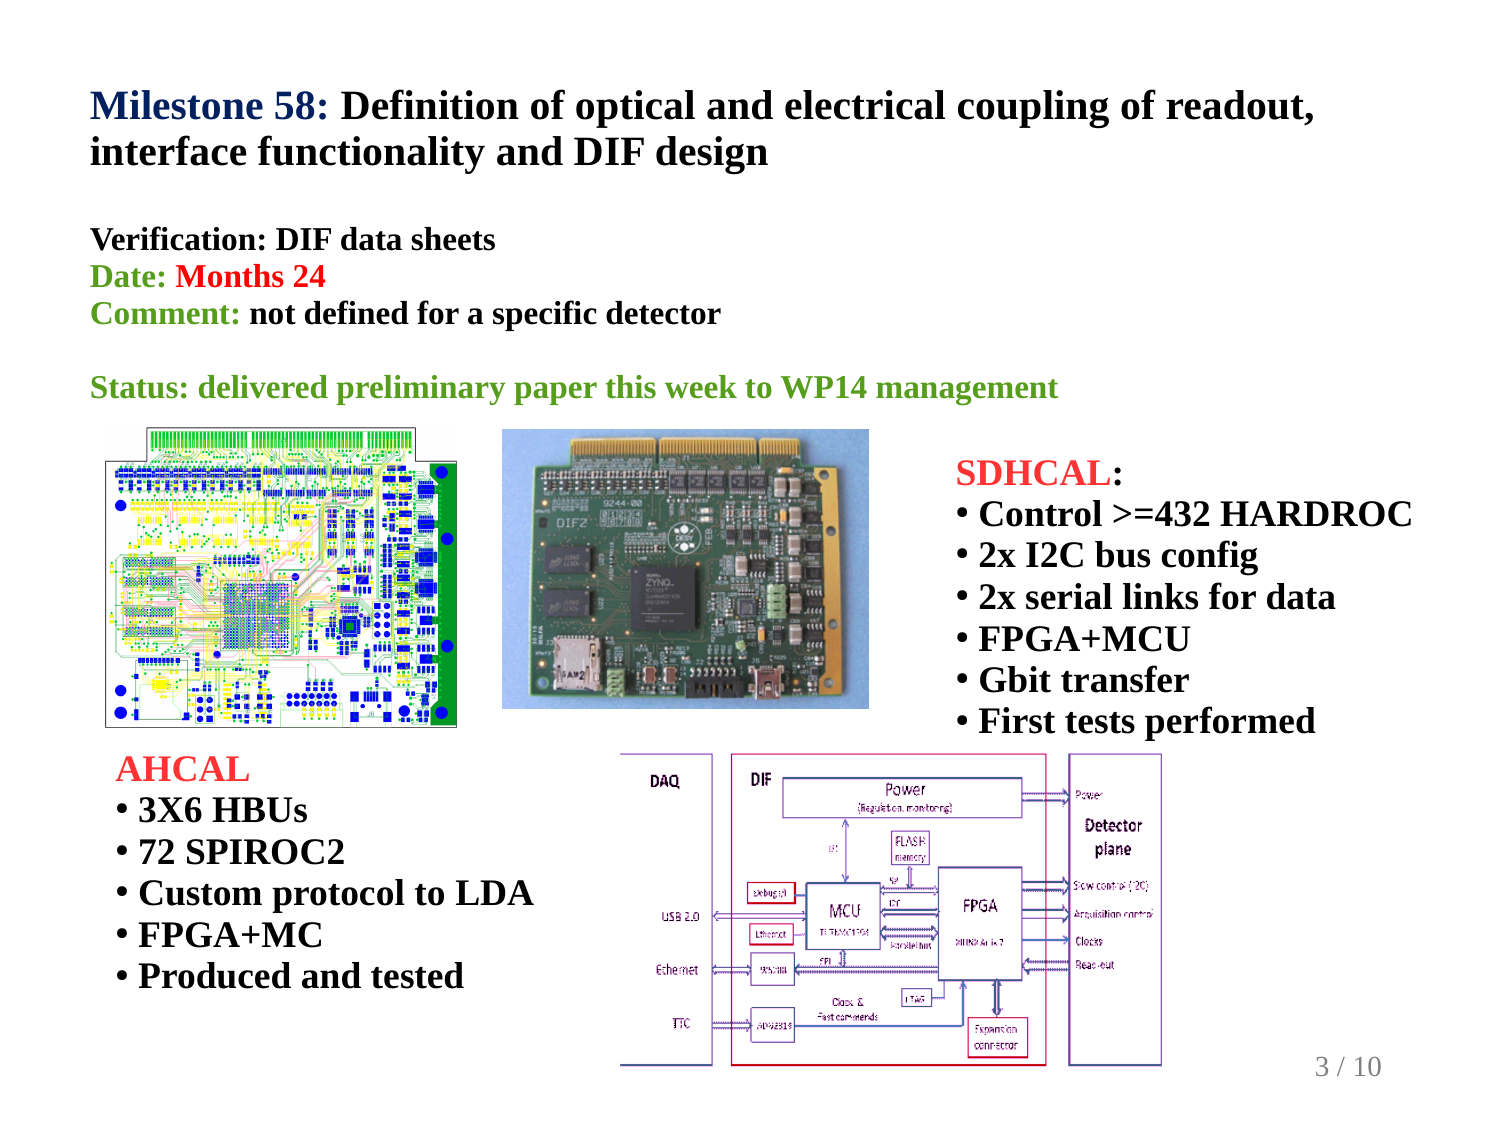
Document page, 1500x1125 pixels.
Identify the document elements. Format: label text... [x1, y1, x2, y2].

text_box AHCAL 3X6 HBUs 72 SPIROC2 Custom protocol to LDA FPGA+MC Produced and tested [100, 740, 601, 1103]
text_box SDHCAL: Control >=432 HARDROC 2x I2C bus config 2x serial links for data FPGA+MCU Gbit transfer First tests performed [940, 444, 1441, 757]
picture [603, 748, 1178, 1073]
picture [502, 429, 869, 709]
picture [105, 427, 457, 728]
text_box Milestone 58: Definition of optical and electrical coupling of readout, interface functionality and DIF design Verification: DIF data sheets Date: Months 24 Comment: not defined for a specific detector Status: delivered preliminary paper this week to WP14 management [74, 74, 1404, 414]
